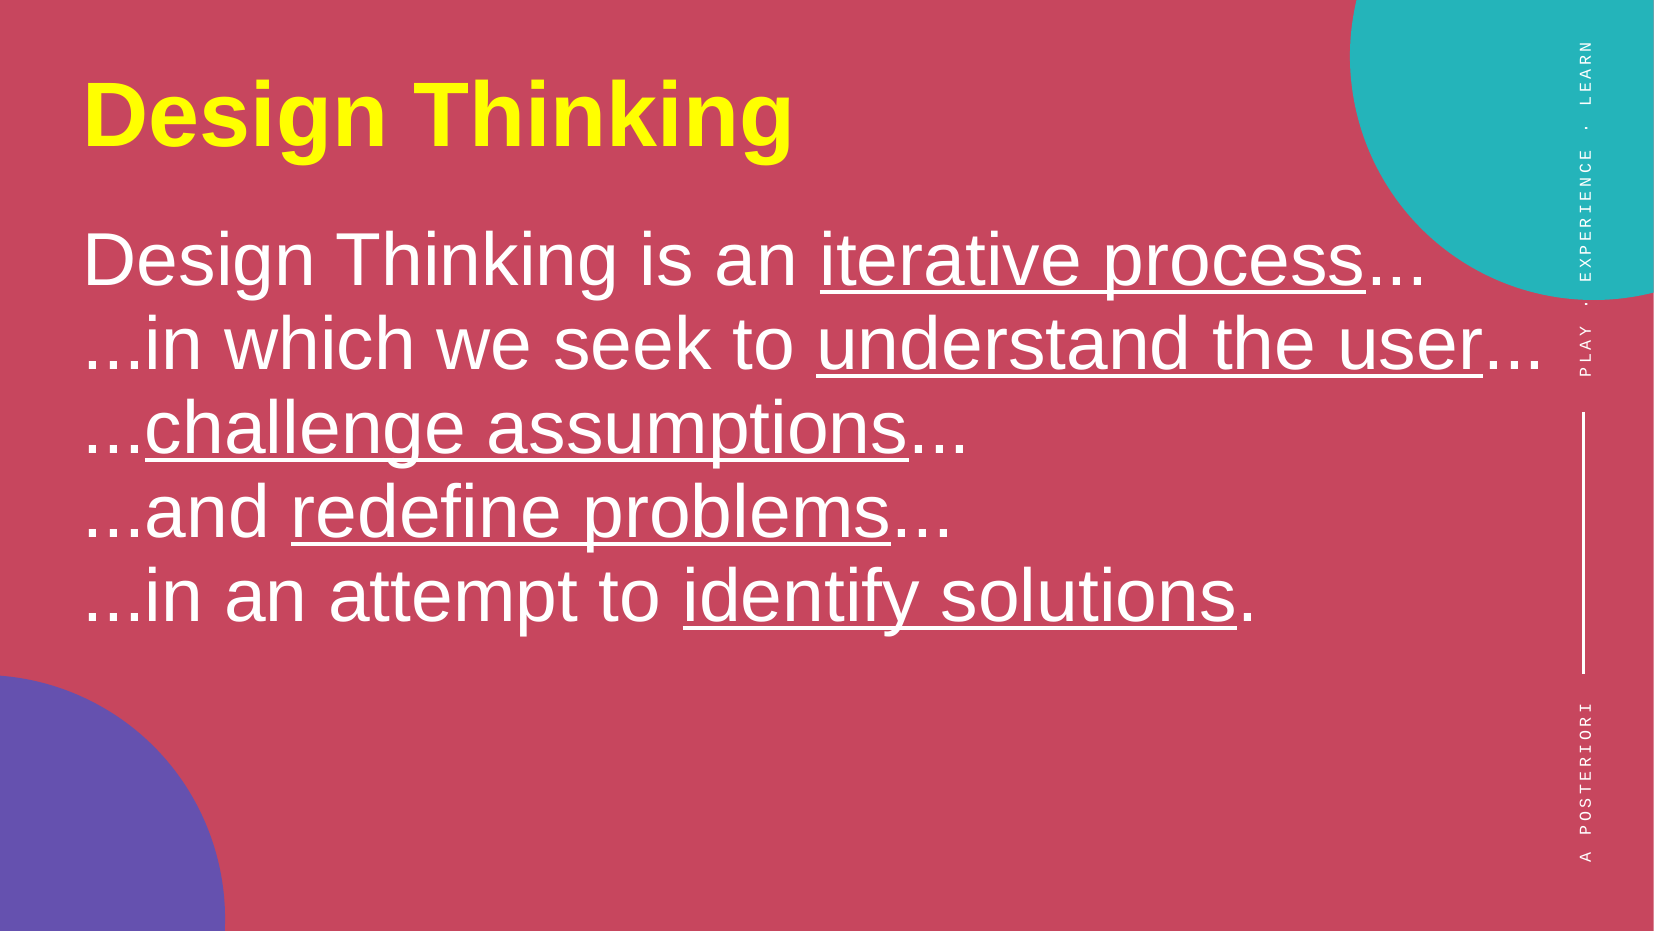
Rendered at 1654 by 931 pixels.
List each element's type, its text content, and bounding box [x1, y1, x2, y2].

title Design Thinking [82, 37, 1351, 193]
list Design Thinking is an iterative process... ...in which we seek to understand the user... ...challenge assumptions... ...and redefine problems... ...in an attempt to identify solutions. [82, 217, 1571, 758]
